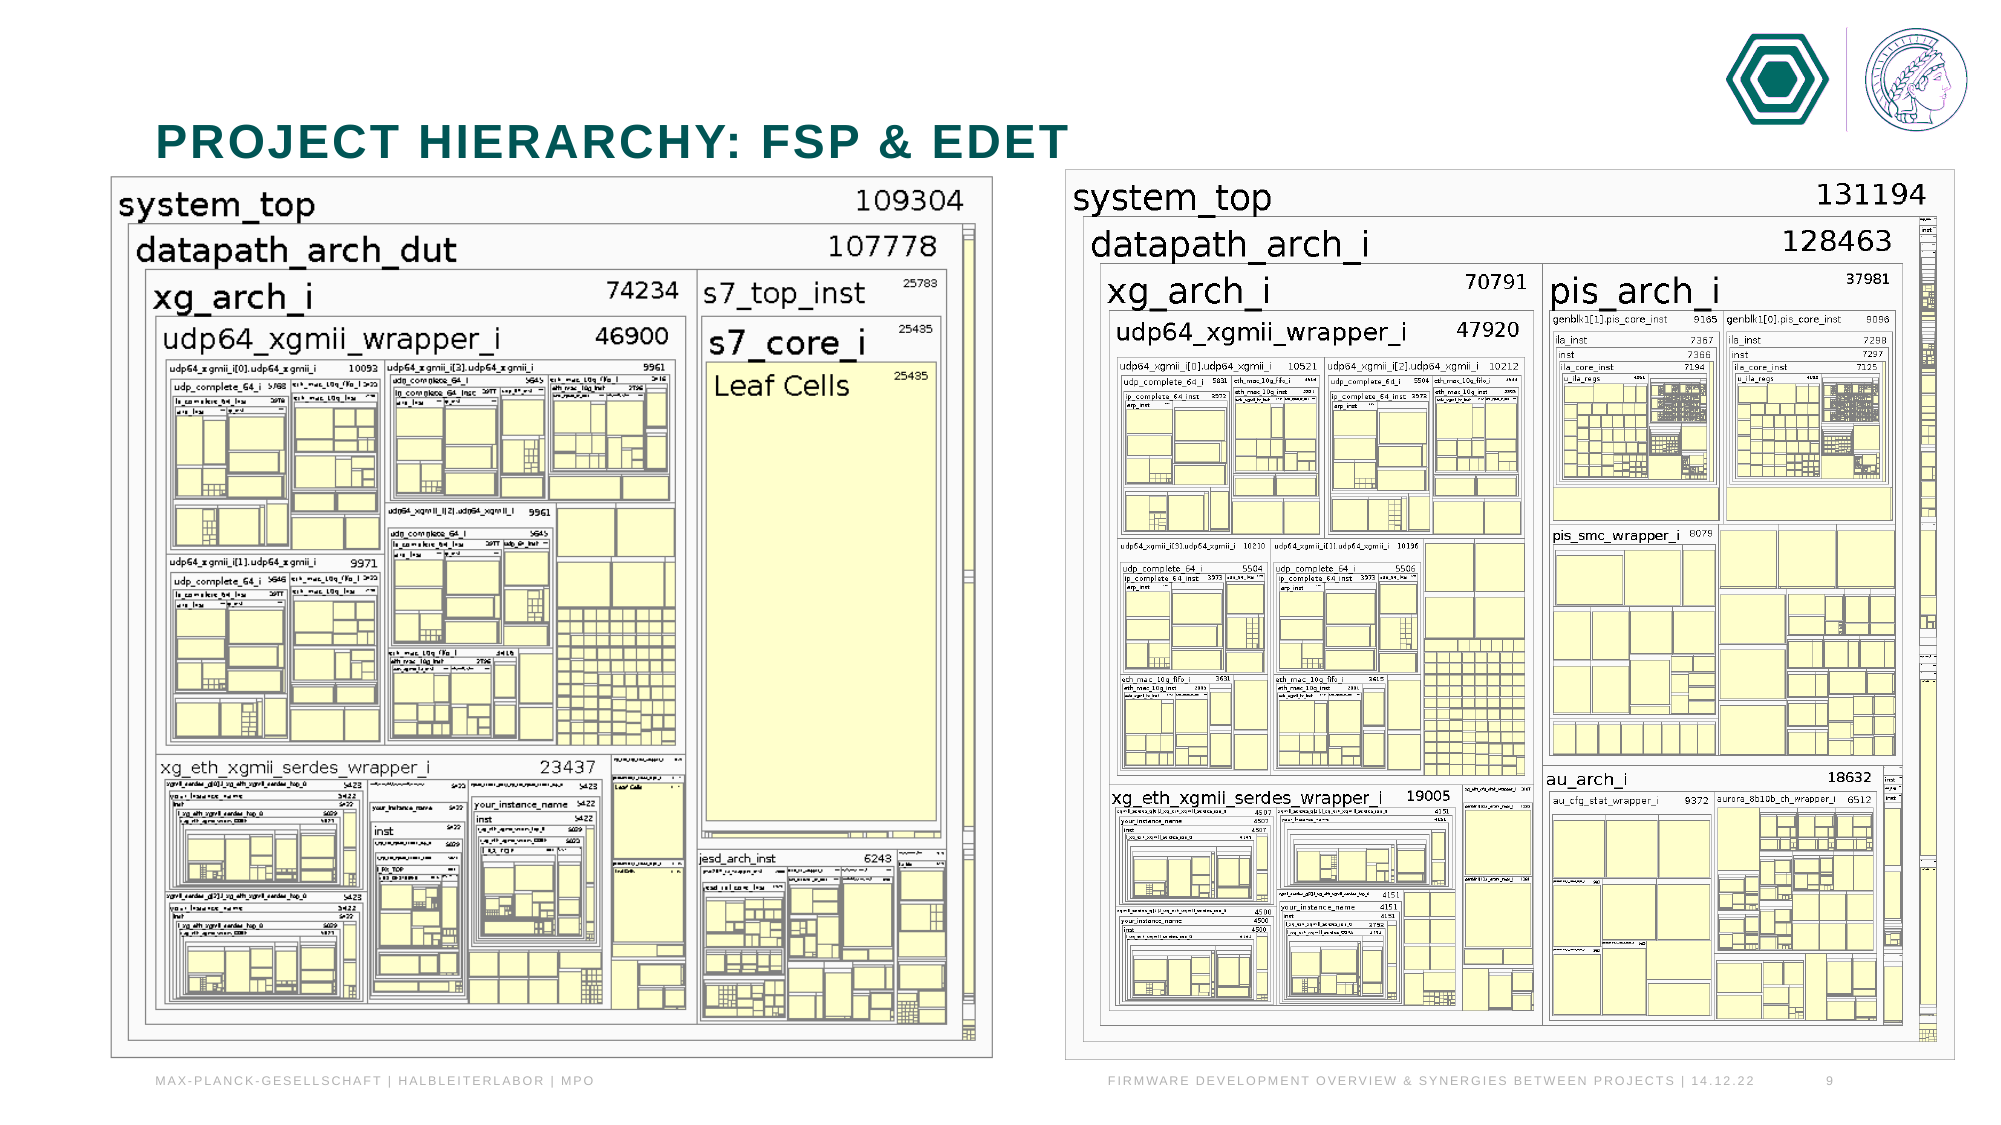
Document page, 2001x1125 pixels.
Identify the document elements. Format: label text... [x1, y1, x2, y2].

picture [105, 166, 1001, 1066]
title project hierarchy: fsp & edet [155, 113, 1845, 344]
picture [1709, 10, 1986, 147]
picture [1060, 164, 1960, 1065]
